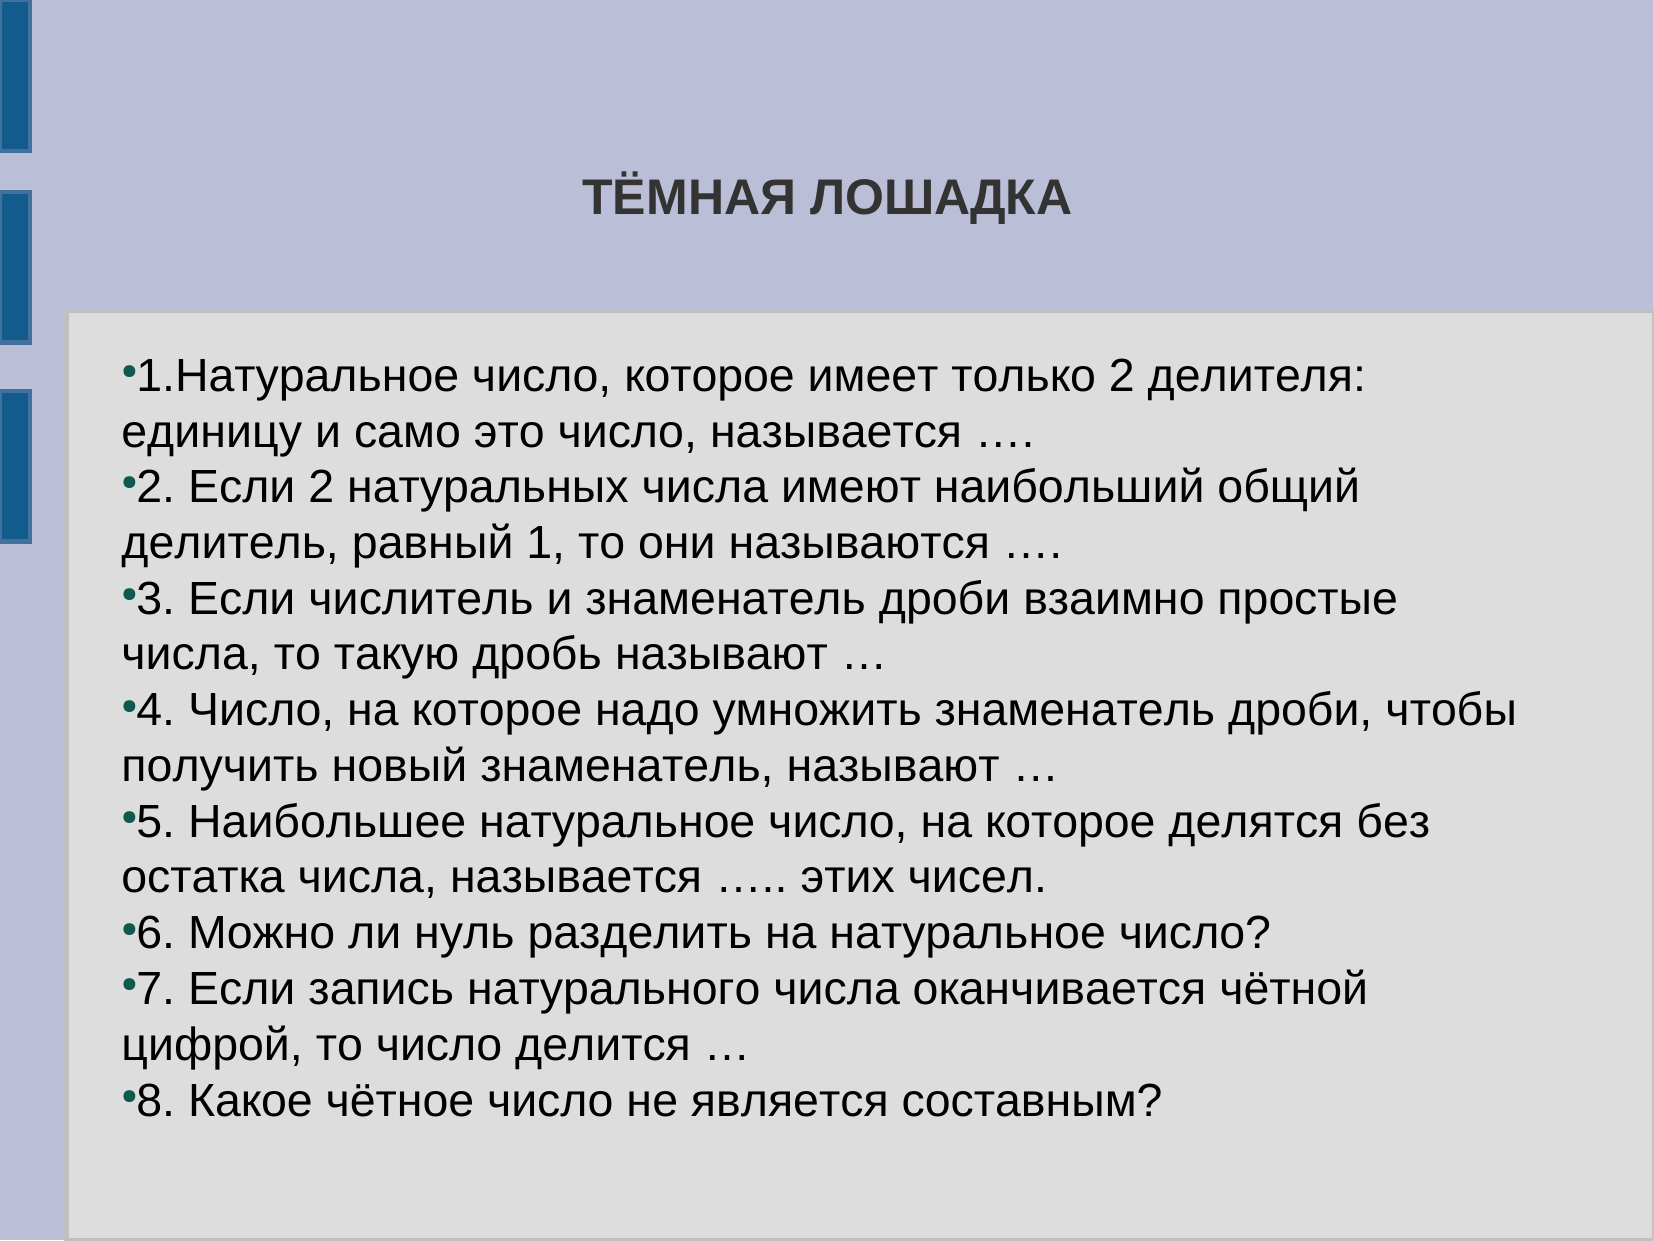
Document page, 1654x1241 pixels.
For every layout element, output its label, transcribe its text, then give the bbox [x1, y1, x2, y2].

list 1.Натуральное число, которое имеет только 2 делителя: единицу и само это число, называется …. 2. Если 2 натуральных числа имеют наибольший общий делитель, равный 1, то они называются …. 3. Если числитель и знаменатель дроби взаимно простые числа, то такую дробь называют … 4. Число, на которое надо умножить знаменатель дроби, чтобы получить новый знаменатель, называют … 5. Наибольшее натуральное число, на которое делятся без остатка числа, называется ….. этих чисел. 6. Можно ли нуль разделить на натуральное число? 7. Если запись натурального числа оканчивается чётной цифрой, то число делится … 8. Какое чётное число не является составным? [121, 344, 1534, 1127]
title ТЁМНАЯ ЛОШАДКА [121, 91, 1534, 299]
